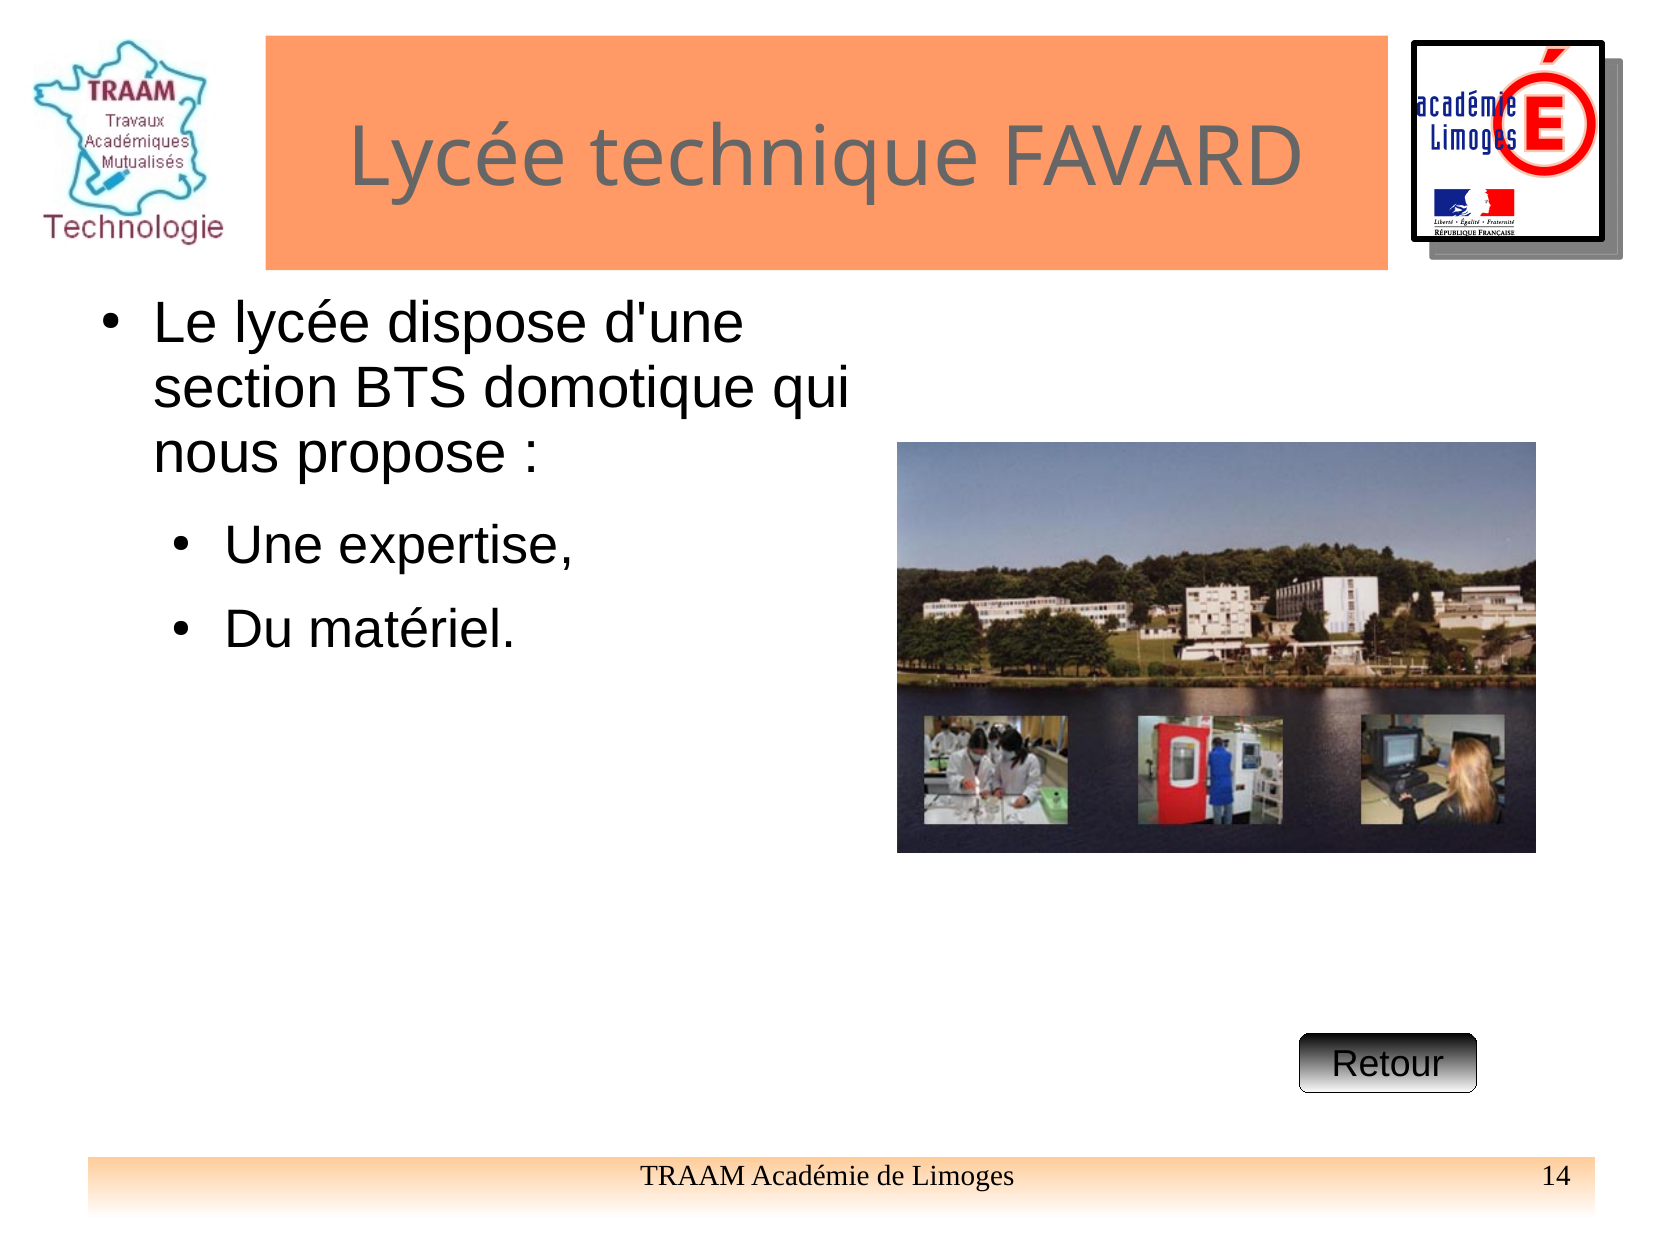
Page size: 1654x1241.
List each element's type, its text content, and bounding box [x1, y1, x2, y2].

picture [1417, 46, 1599, 236]
picture [23, 29, 237, 252]
text_box Retour [1299, 1033, 1477, 1093]
title Lycée technique FAVARD [265, 35, 1388, 271]
picture [845, 290, 1572, 1109]
list Le lycée dispose d'une section BTS domotique qui nous propose : Une expertise, Du matériel. [82, 290, 845, 1109]
